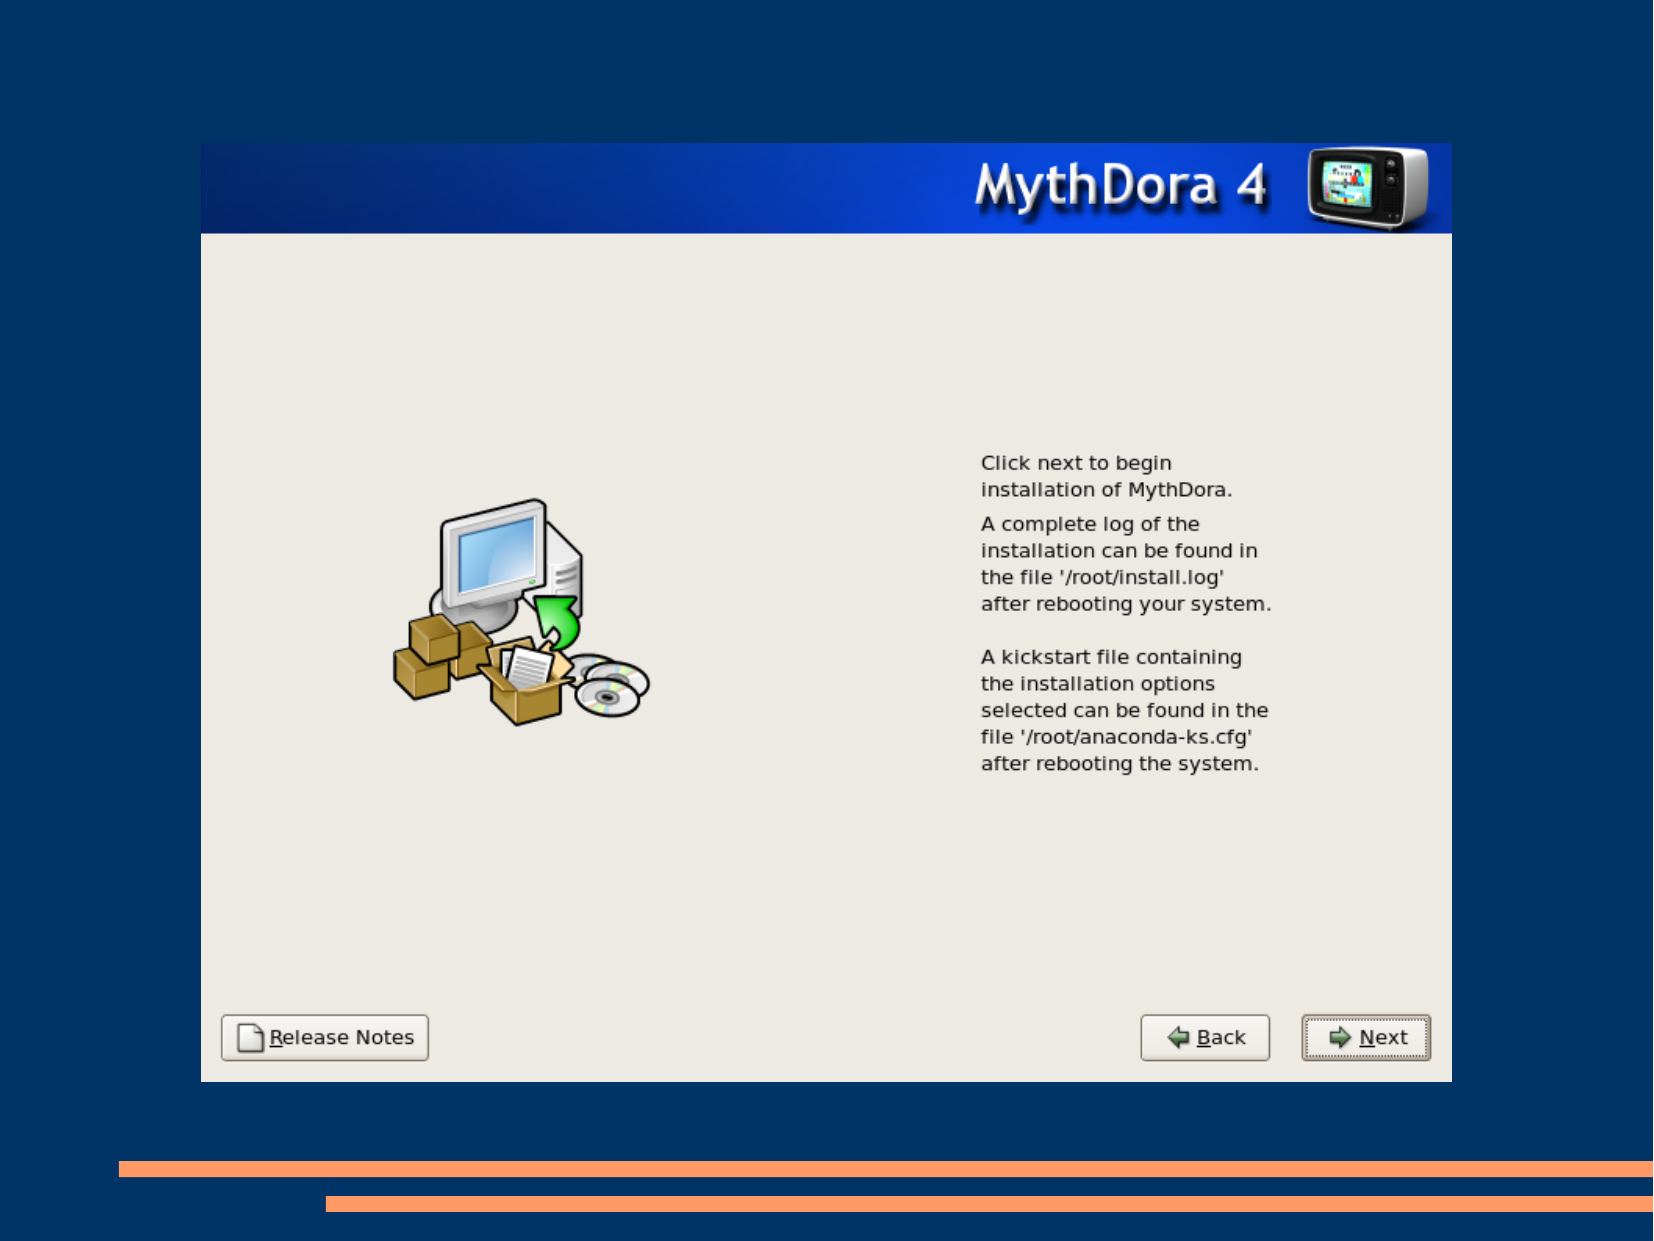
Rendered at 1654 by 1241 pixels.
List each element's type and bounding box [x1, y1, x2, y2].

picture [201, 143, 1452, 1082]
